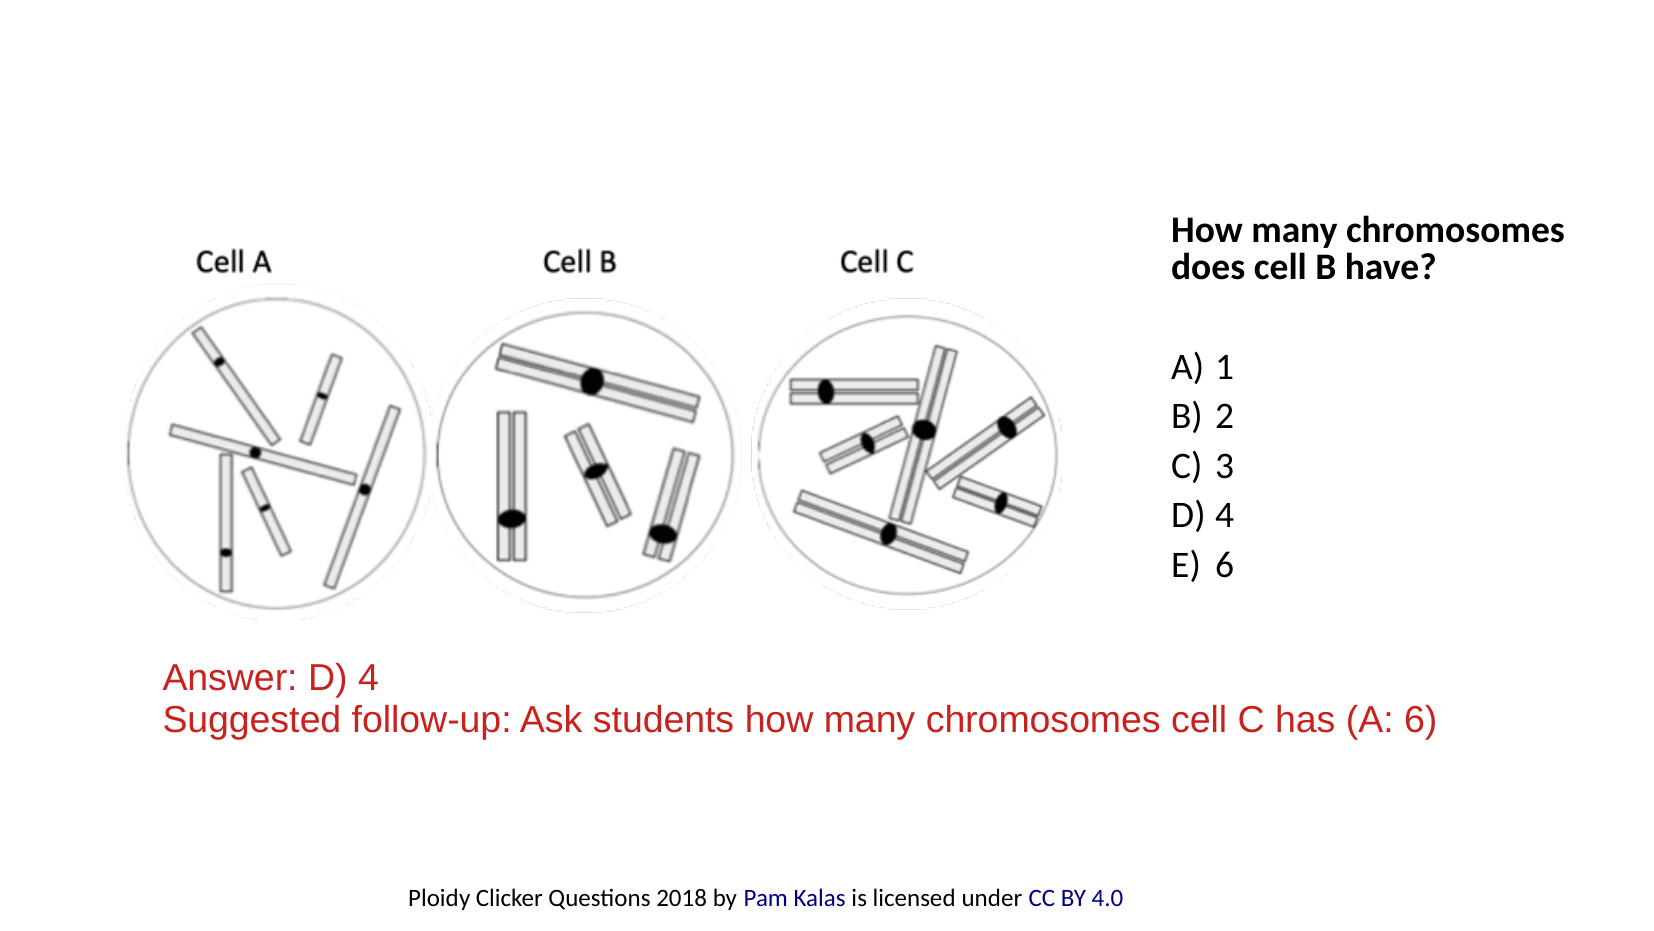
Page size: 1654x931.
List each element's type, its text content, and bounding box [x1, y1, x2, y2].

text_box Answer: D) 4 Suggested follow-up: Ask students how many chromosomes cell C has (A: 6) [147, 648, 1625, 874]
picture [123, 233, 1063, 621]
text_box How many chromosomes does cell B have? 1 2 3 4 6 [1156, 206, 1595, 648]
text_box Ploidy Clicker Questions 2018 by Pam Kalas is licensed under CC BY 4.0 [393, 879, 1145, 926]
